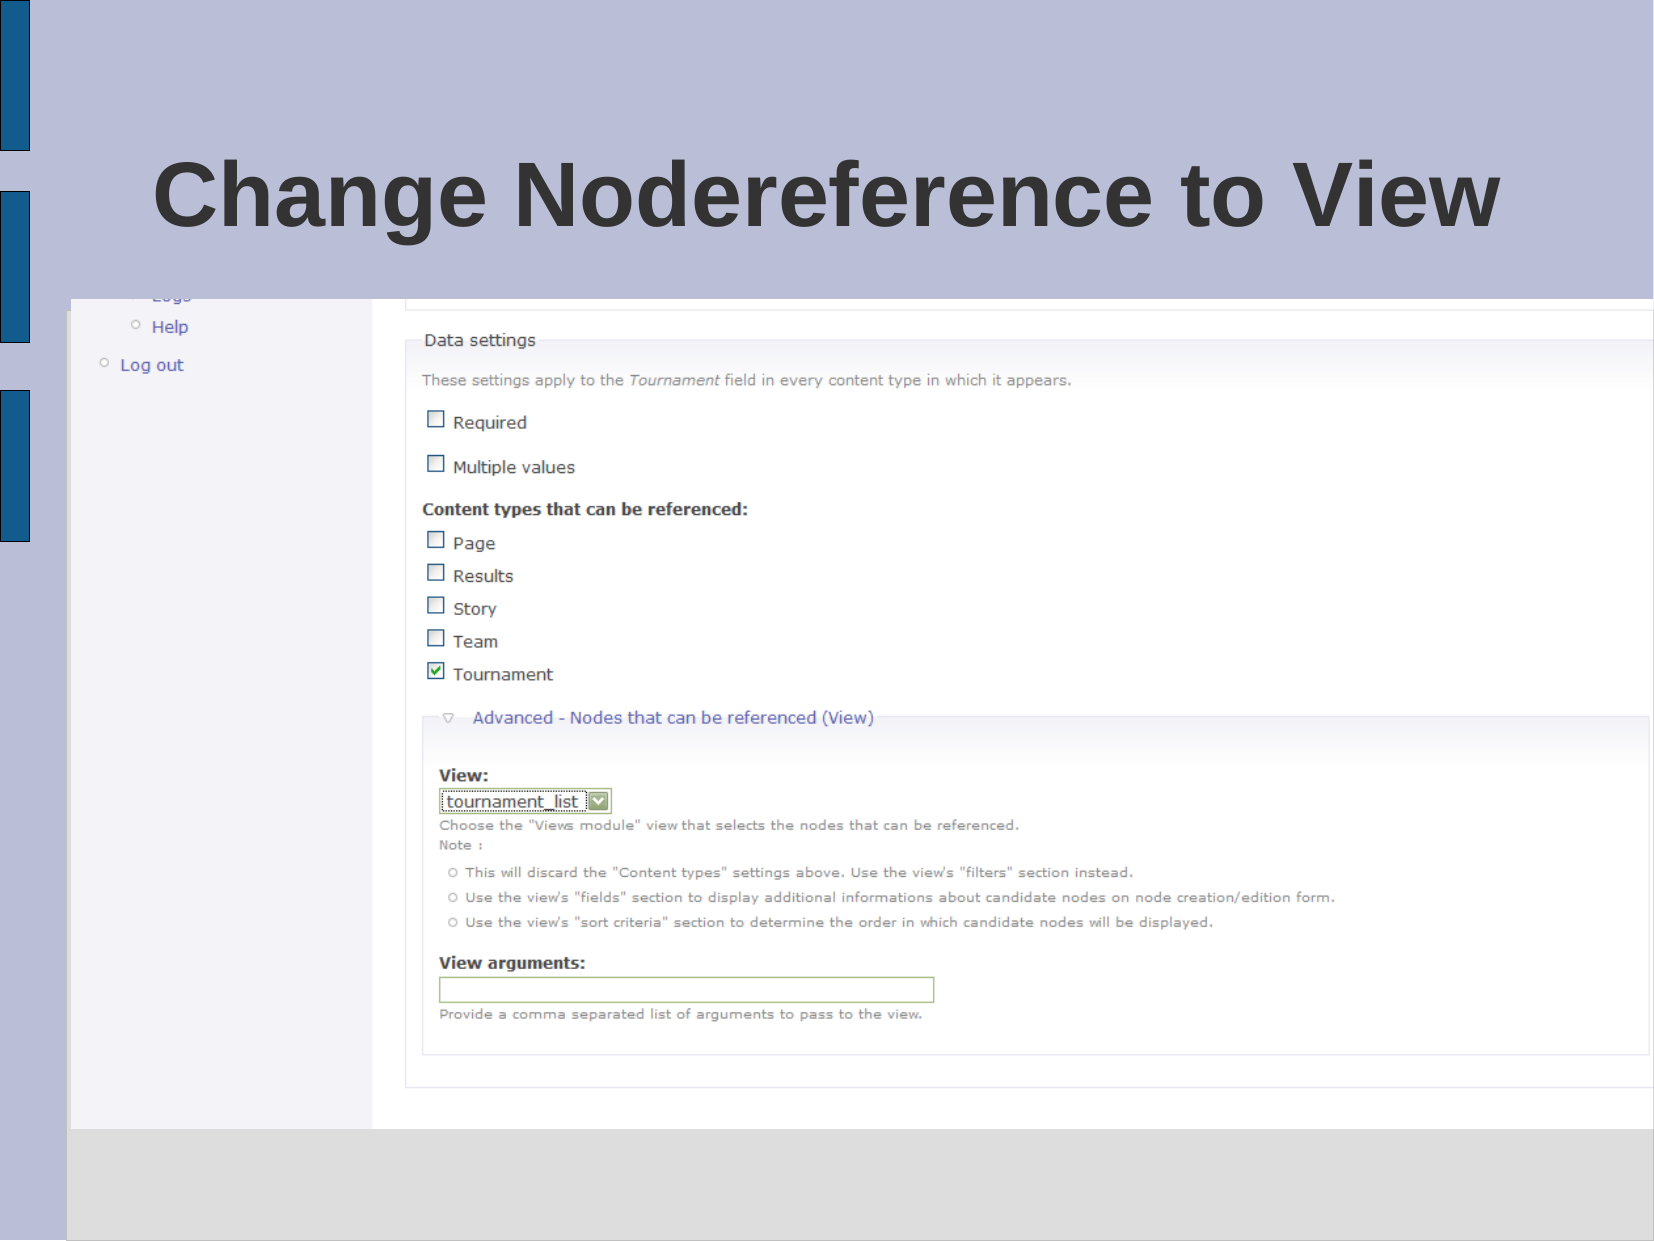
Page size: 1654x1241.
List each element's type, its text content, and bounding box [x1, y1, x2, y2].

title Change Nodereference to View [121, 91, 1534, 299]
picture [71, 299, 1654, 1129]
